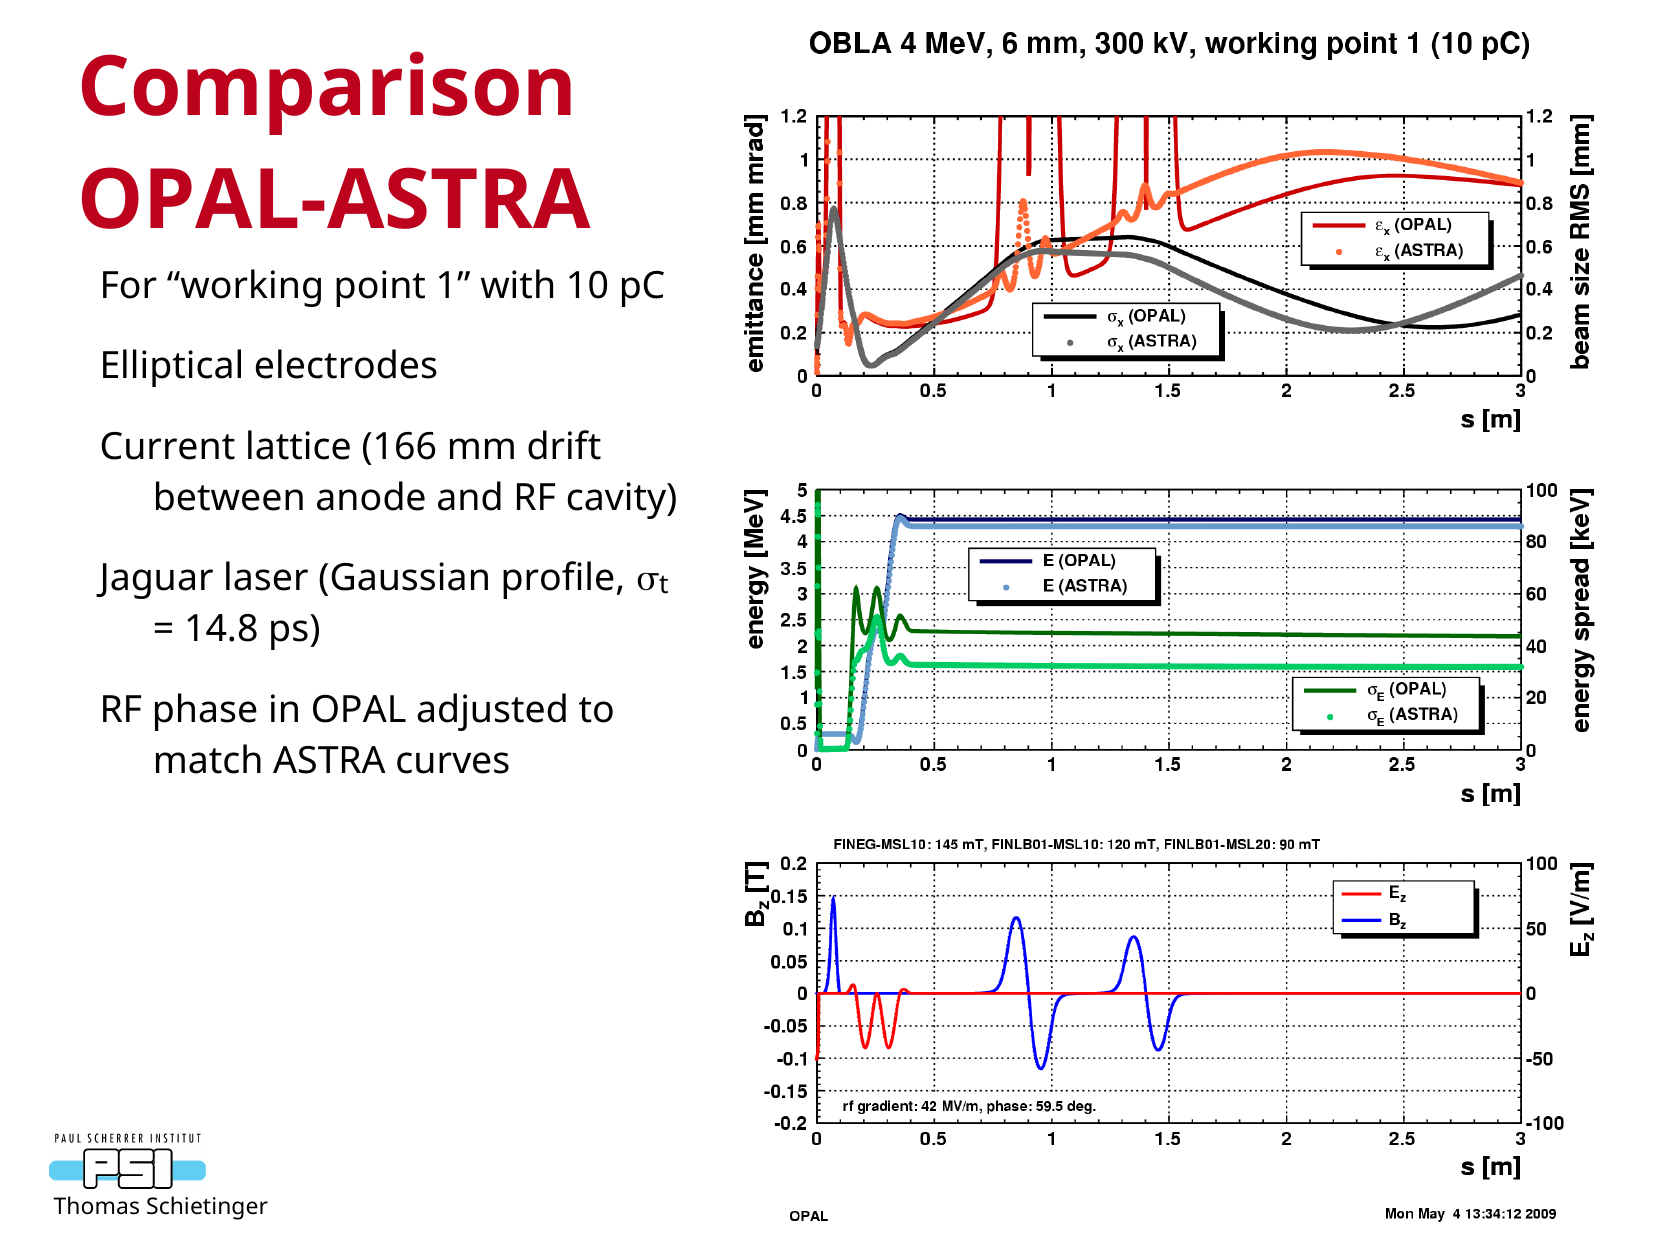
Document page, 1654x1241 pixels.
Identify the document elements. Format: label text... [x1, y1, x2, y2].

title Comparison OPAL-ASTRA [77, 42, 650, 237]
picture [673, 0, 1637, 1241]
picture [49, 1133, 206, 1189]
list For “working point 1” with 10 pC Elliptical electrodes Current lattice (166 mm drift between anode and RF cavity) Jaguar laser (Gaussian profile, t = 14.8 ps) RF phase in OPAL adjusted to match ASTRA curves [81, 258, 686, 1078]
